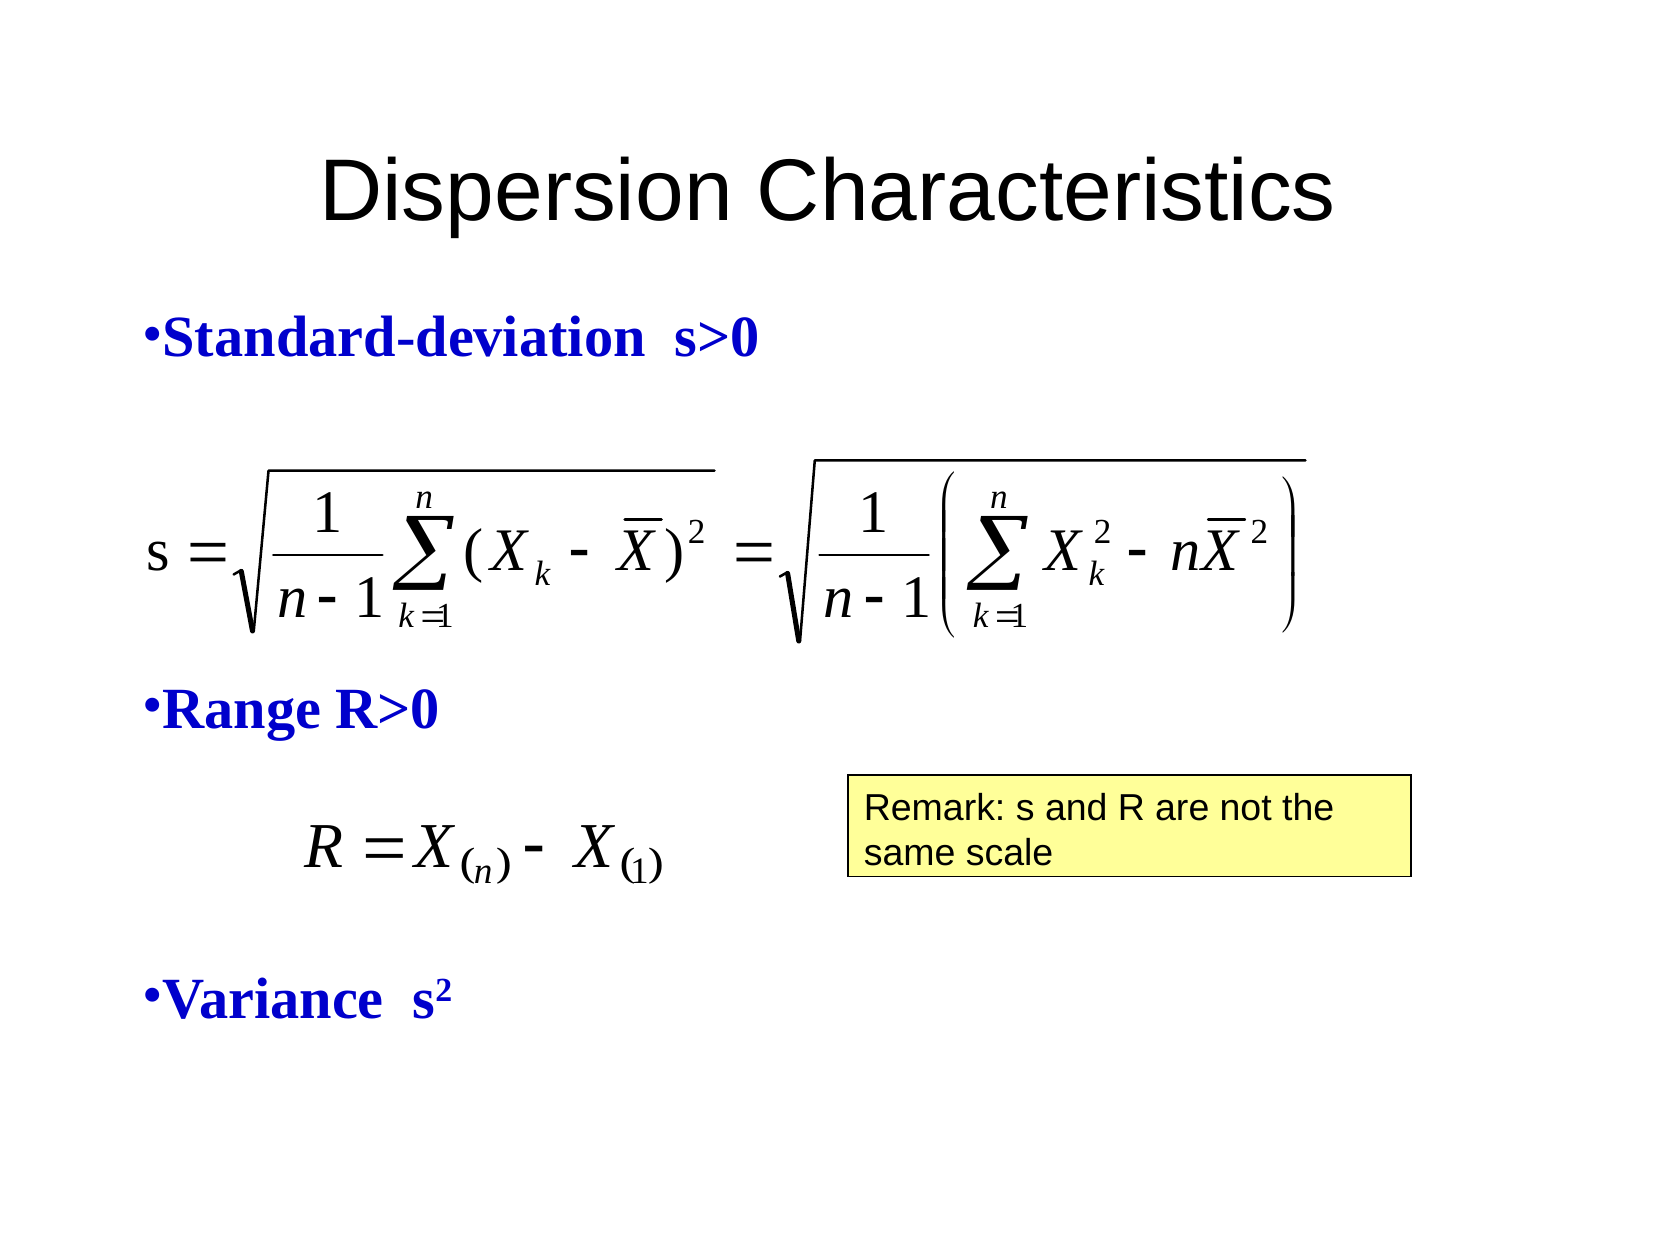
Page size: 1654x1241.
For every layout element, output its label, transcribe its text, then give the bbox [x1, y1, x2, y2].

text_box Standard-deviation s>0 [127, 290, 848, 377]
chart [139, 444, 1317, 656]
text_box Range R>0 [127, 662, 506, 748]
text_box Variance s2 [127, 952, 577, 1038]
chart [292, 803, 671, 906]
title Dispersion Characteristics [81, 125, 1544, 246]
text_box Remark: s and R are not the same scale [847, 775, 1412, 877]
